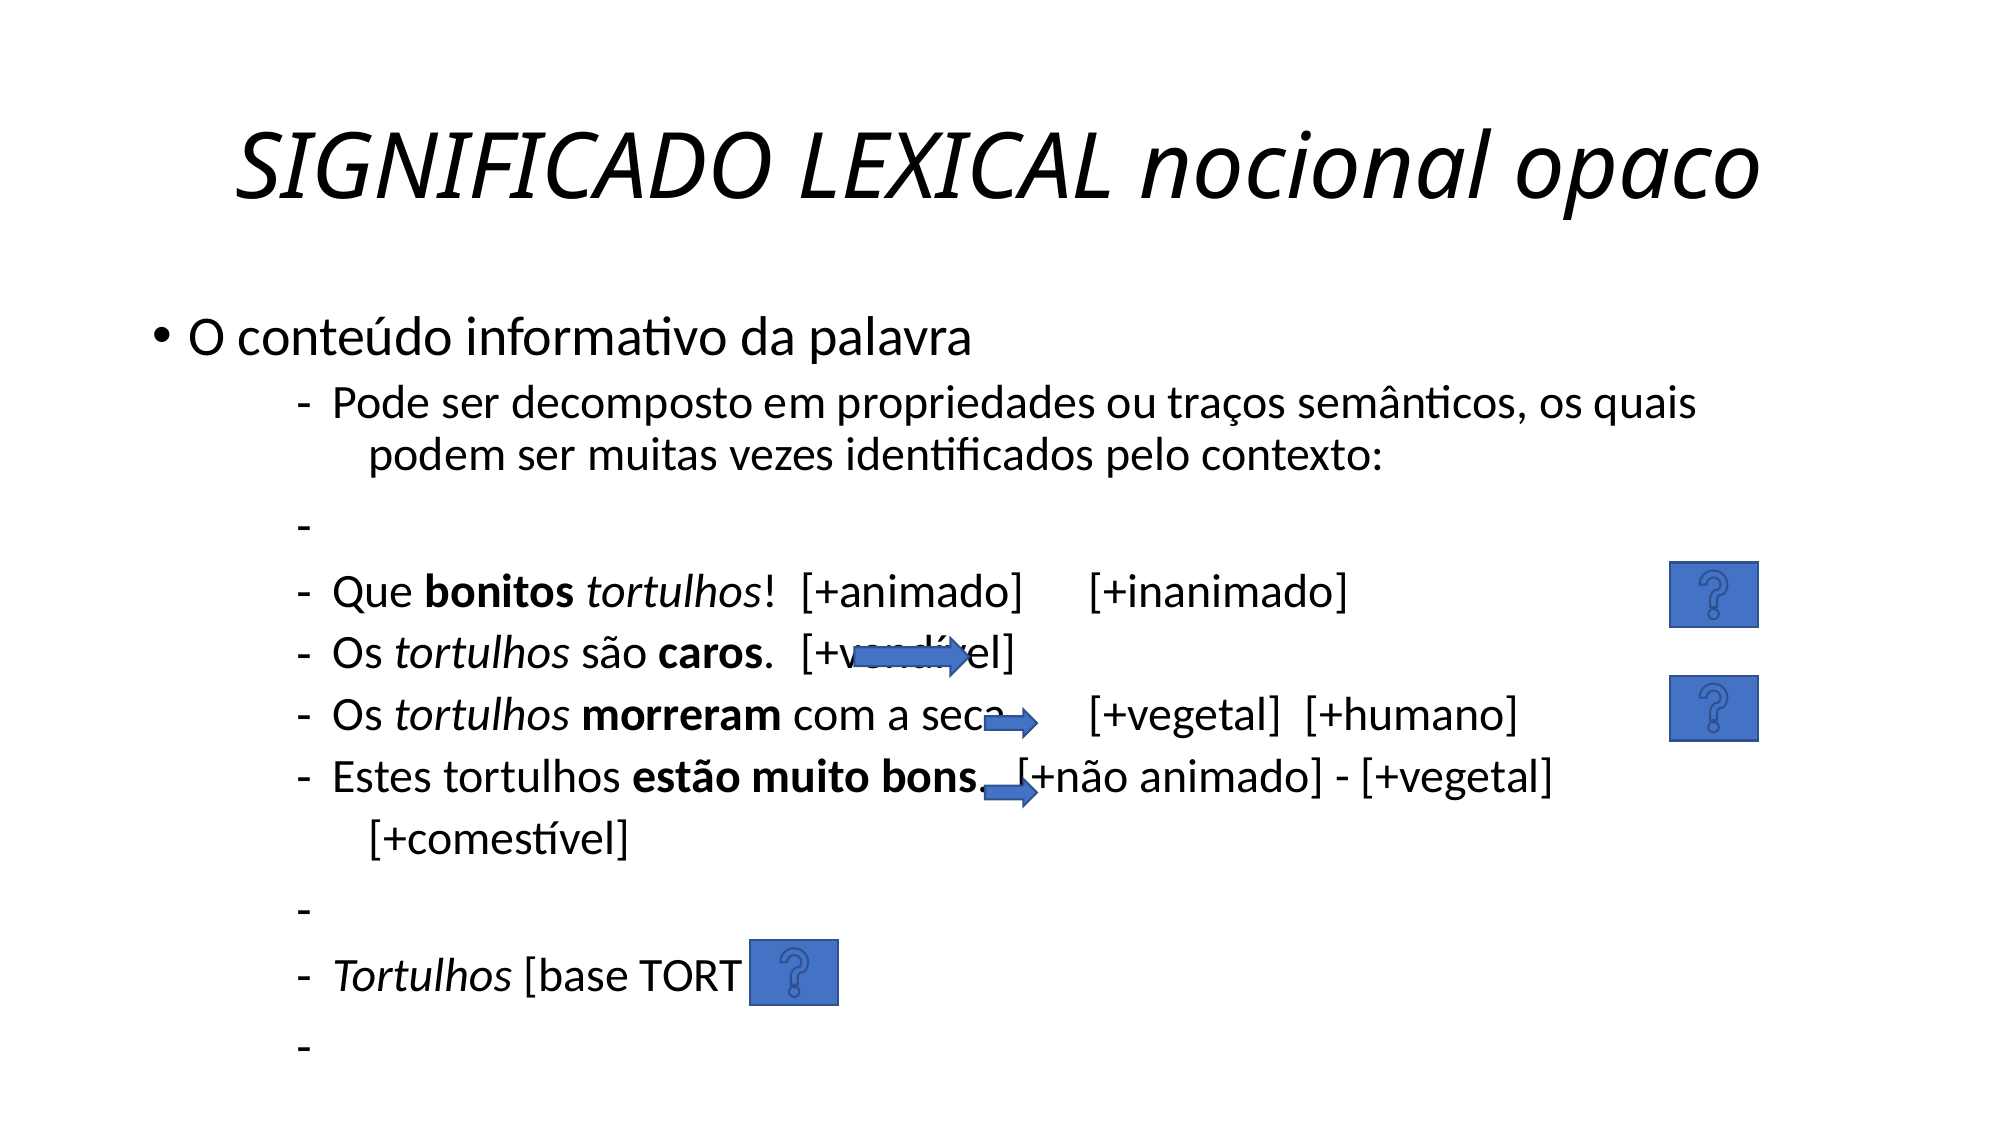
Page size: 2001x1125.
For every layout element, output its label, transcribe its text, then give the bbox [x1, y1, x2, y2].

text_box [1669, 675, 1758, 741]
text_box [854, 637, 970, 676]
list O conteúdo informativo da palavra Pode ser decomposto em propriedades ou traços semânticos, os quais podem ser muitas vezes identificados pelo contexto: Que bonitos tortulhos! [+animado] [+inanimado] Os tortulhos são caros. [+vendível] Os tortulhos morreram com a seca. [+vegetal] [+humano] Estes tortulhos estão muito bons. [+não animado] - [+vegetal] [+comestível] Tortulhos [base TORT ] [137, 299, 1863, 1014]
text_box [984, 709, 1038, 737]
text_box [750, 940, 839, 1006]
text_box [984, 778, 1038, 807]
text_box [1669, 562, 1758, 628]
title SIGNIFICADO LEXICAL nocional opaco [137, 59, 1863, 278]
